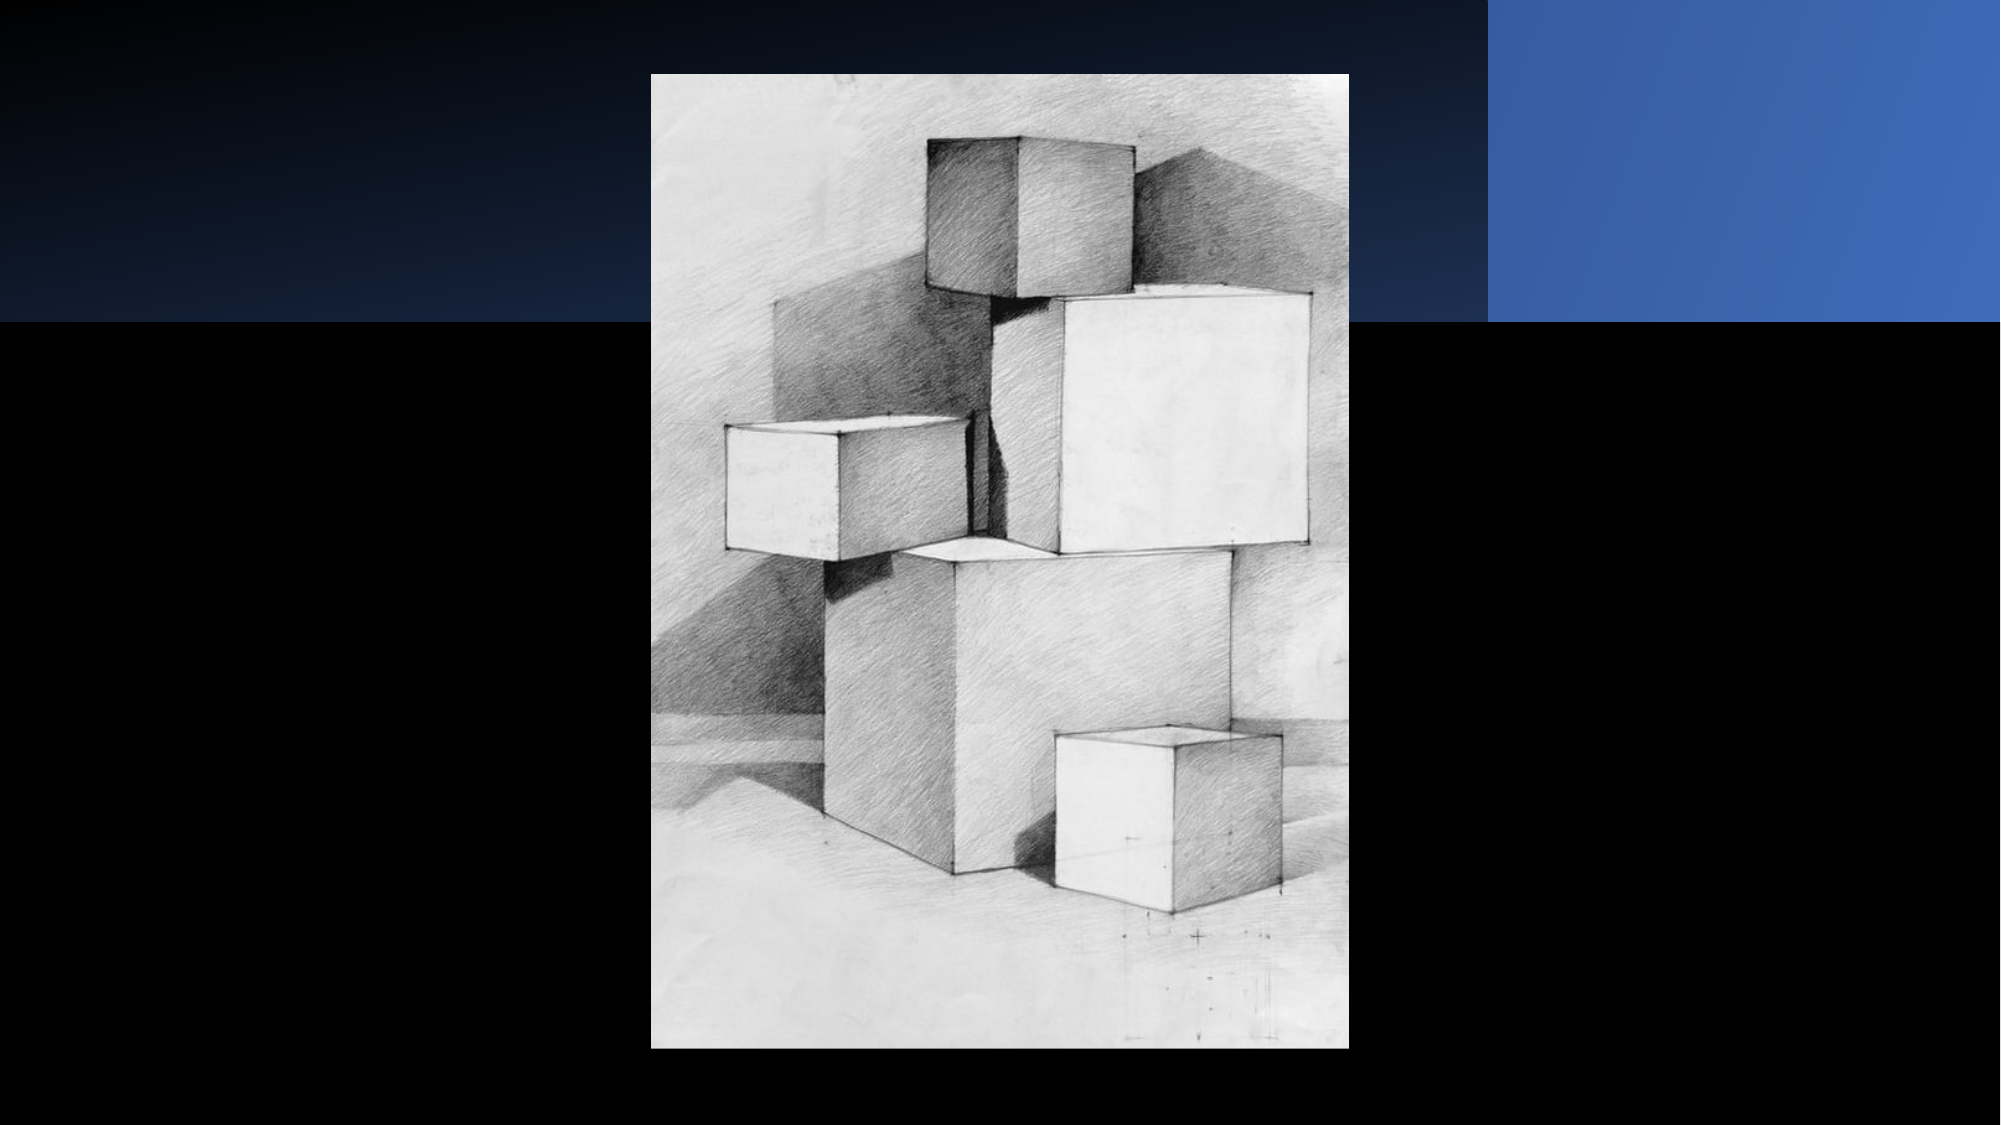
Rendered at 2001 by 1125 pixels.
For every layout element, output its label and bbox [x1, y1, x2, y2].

text_box [0, 0, 2000, 1125]
picture [651, 75, 1349, 1051]
